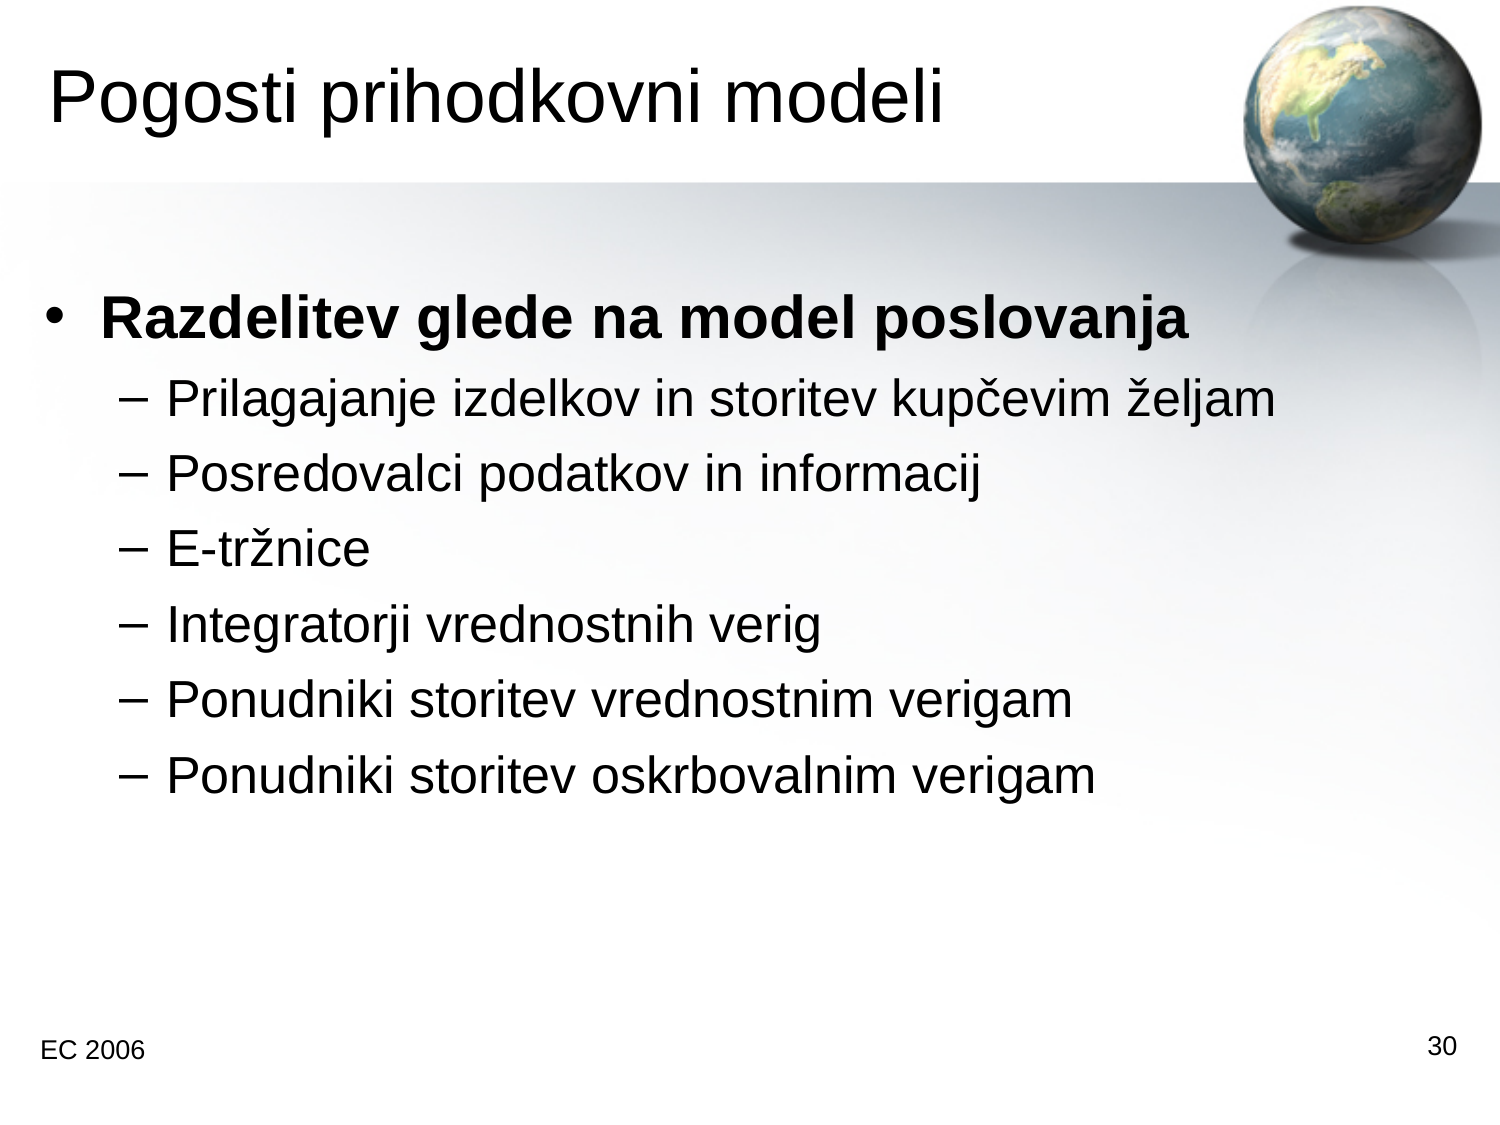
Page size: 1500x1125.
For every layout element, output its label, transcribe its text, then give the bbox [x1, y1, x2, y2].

text_box <number> [1159, 1020, 1473, 1096]
title Pogosti prihodkovni modeli [33, 22, 1239, 162]
text_box EC 2006 [25, 1025, 338, 1101]
picture [0, 0, 1500, 1125]
list Razdelitev glede na model poslovanja Prilagajanje izdelkov in storitev kupčevim željam Posredovalci podatkov in informacij E-tržnice Integratorji vrednostnih verig Ponudniki storitev vrednostnim verigam Ponudniki storitev oskrbovalnim verigam [29, 271, 1471, 995]
